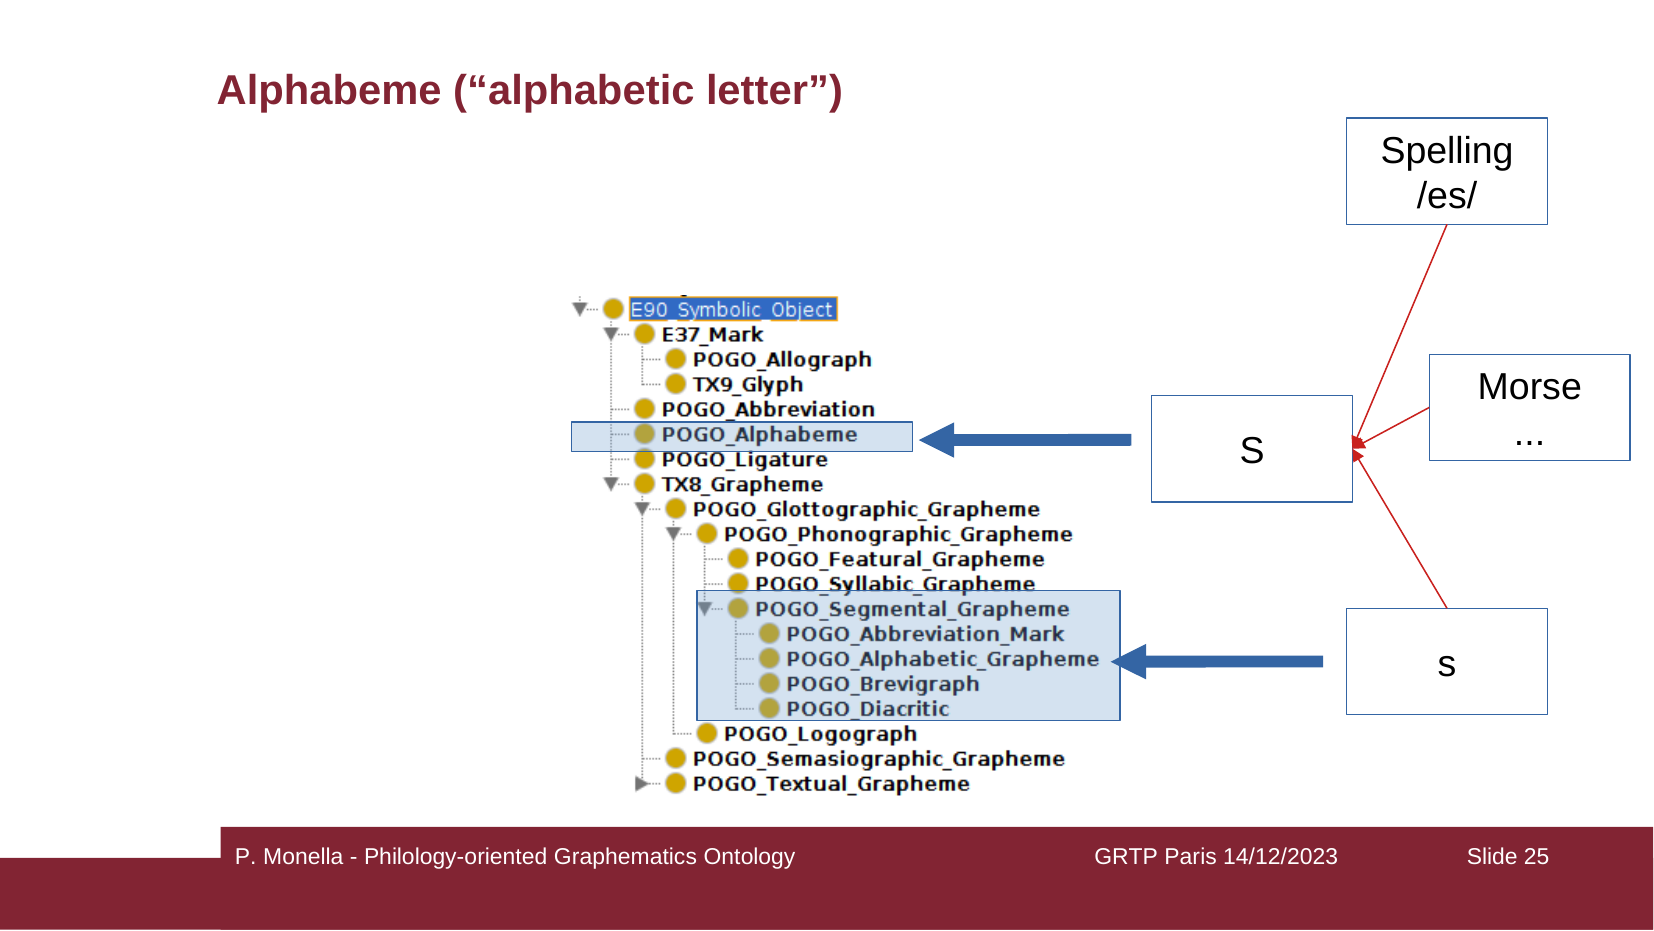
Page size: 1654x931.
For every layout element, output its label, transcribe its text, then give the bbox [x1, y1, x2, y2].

text_box Spelling /es/ [1346, 118, 1548, 225]
text_box Morse ... [1429, 354, 1631, 461]
text_box [696, 590, 1120, 721]
text_box s [1346, 608, 1548, 715]
title Alphabeme (“alphabetic letter”) [201, 55, 1543, 124]
text_box [571, 422, 913, 452]
text_box S [1151, 395, 1353, 502]
picture [570, 295, 1108, 816]
